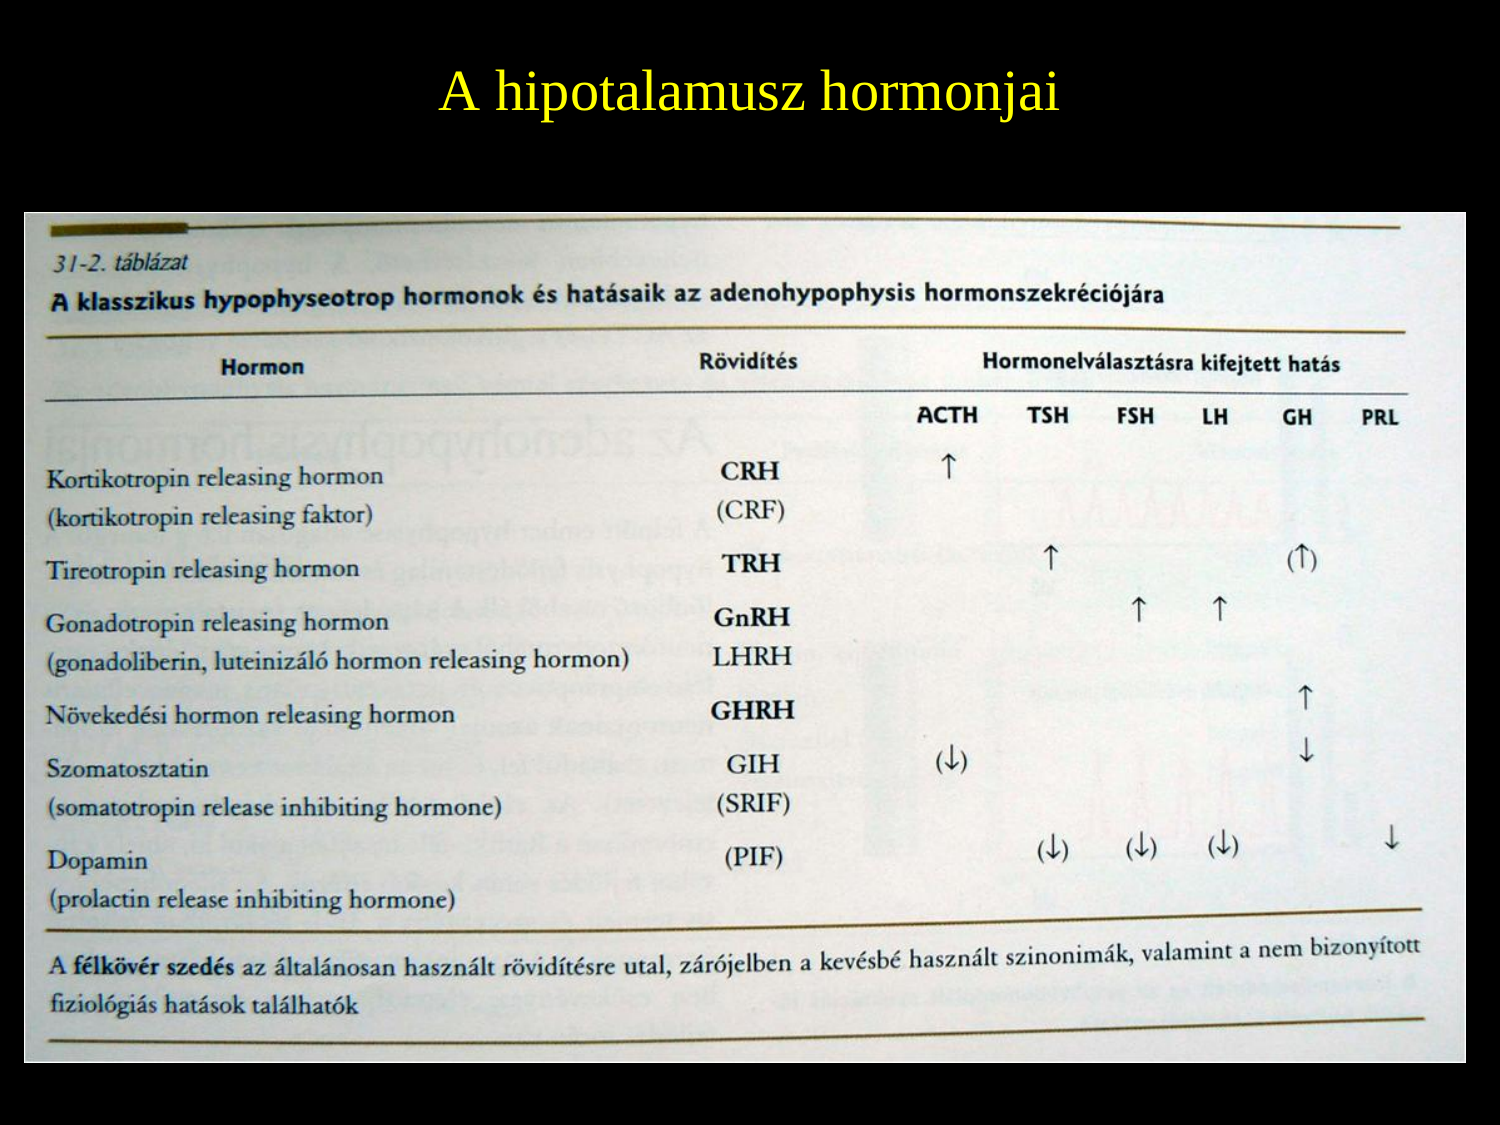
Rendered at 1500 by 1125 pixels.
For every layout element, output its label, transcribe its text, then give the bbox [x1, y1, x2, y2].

picture [24, 212, 1466, 1063]
title A hipotalamusz hormonjai [112, 24, 1388, 150]
